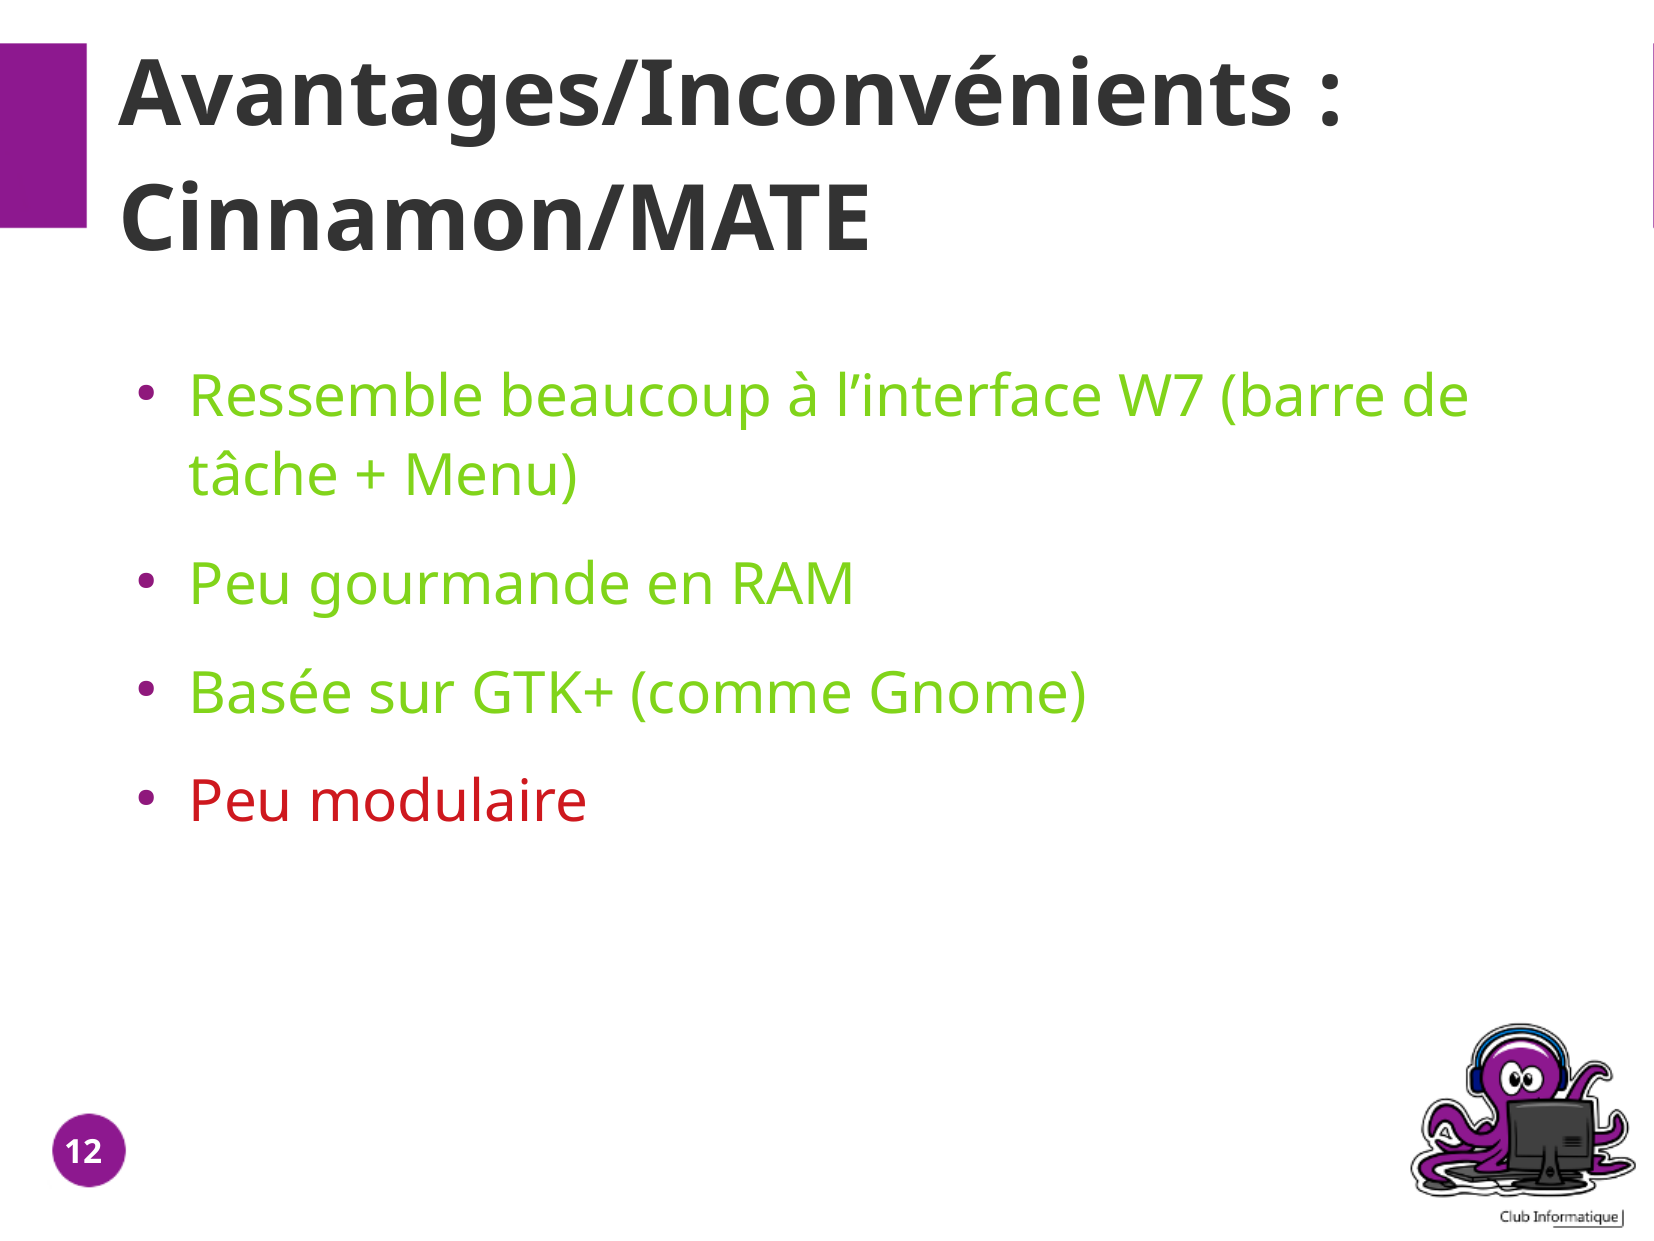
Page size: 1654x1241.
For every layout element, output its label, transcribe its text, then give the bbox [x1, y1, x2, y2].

list Ressemble beaucoup à l’interface W7 (barre de tâche + Menu) Peu gourmande en RAM Basée sur GTK+ (comme Gnome) Peu modulaire [118, 354, 1536, 1074]
title Avantages/Inconvénients : Cinnamon/MATE [118, 27, 1571, 278]
picture [0, 0, 1654, 1241]
